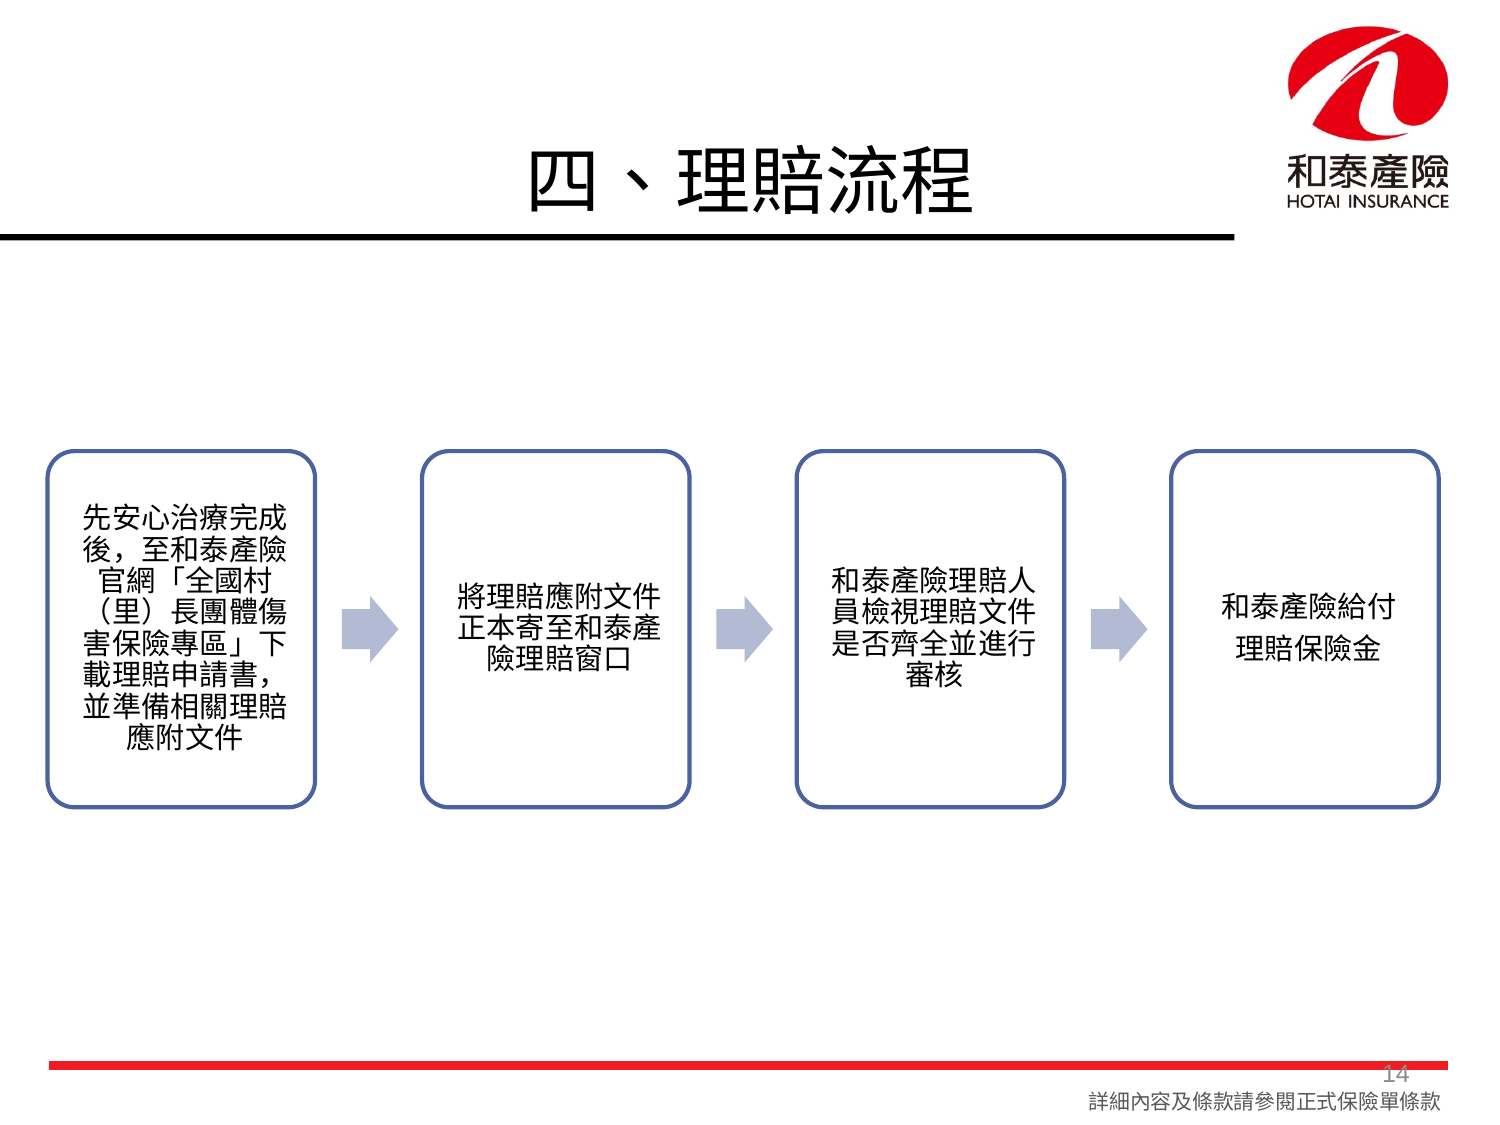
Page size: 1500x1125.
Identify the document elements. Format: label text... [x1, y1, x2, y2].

text_box [1090, 595, 1148, 663]
text_box 和泰產險理賠人員檢視理賠文件是否齊全並進行審核 [796, 451, 1065, 808]
text_box 將理賠應附文件正本寄至和泰產險理賠窗口 [422, 451, 690, 808]
text_box 詳細內容及條款請參閱正式保險單條款 [501, 1081, 1456, 1122]
slide_number <number> [1074, 1042, 1425, 1081]
text_box [716, 595, 774, 663]
picture [49, 1061, 75, 1070]
text_box [341, 595, 399, 663]
text_box 先安心治療完成後，至和泰產險官網「全國村（里）長團體傷害保險專區」下載理賠申請書，並準備相關理賠應附文件 [47, 451, 316, 808]
picture [425, 1061, 1074, 1070]
list 四、理賠流程 [182, 120, 1318, 238]
picture [1256, 5, 1478, 227]
slide_number [75, 1042, 425, 1103]
picture [1425, 1061, 1448, 1070]
text_box 和泰產險給付 理賠保險金 [1171, 451, 1439, 808]
